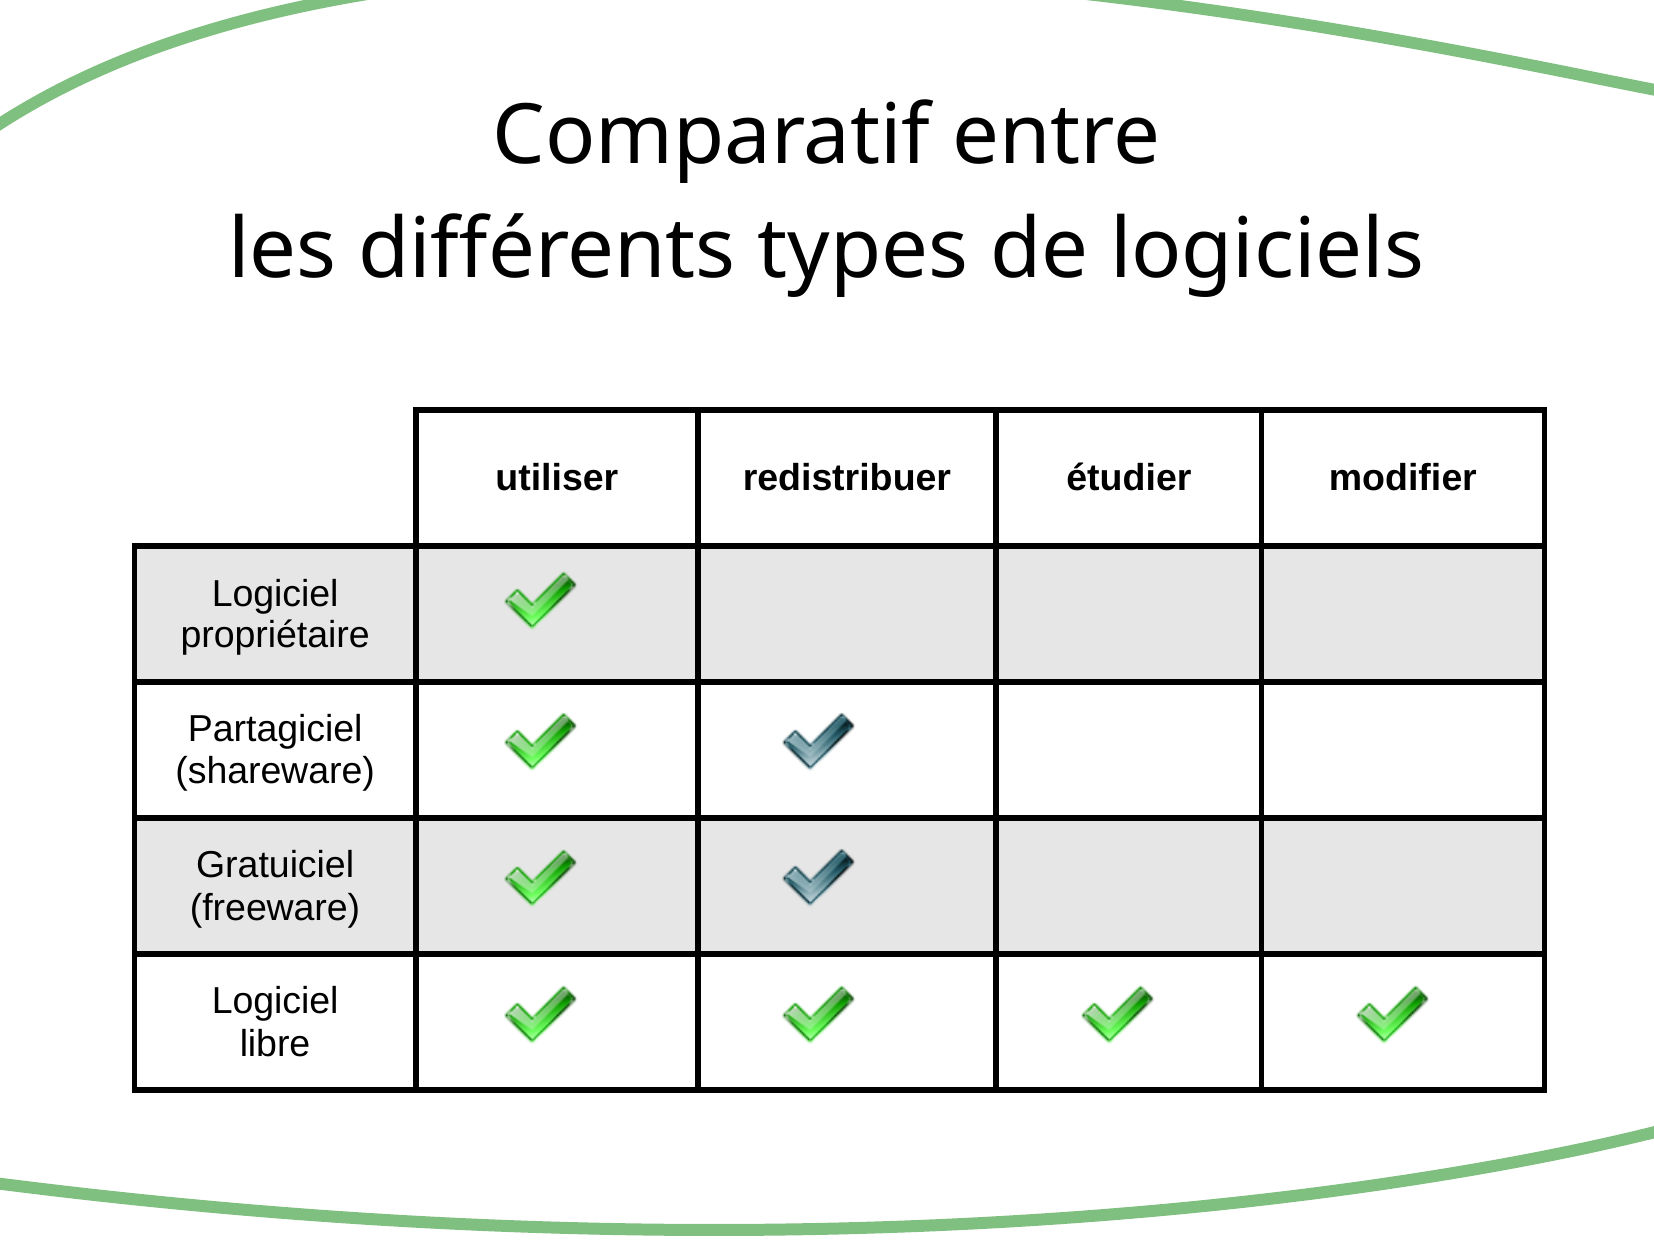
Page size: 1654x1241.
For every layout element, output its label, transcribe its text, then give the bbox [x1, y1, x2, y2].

table_cell [1264, 821, 1542, 951]
table_header utiliser [419, 413, 695, 543]
picture [1355, 977, 1431, 1053]
picture [503, 704, 579, 780]
table_header modifier [1264, 413, 1542, 543]
table_header étudier [999, 413, 1259, 543]
table_cell Gratuiciel (freeware) [137, 821, 413, 951]
table_cell [419, 685, 695, 815]
table_cell [701, 685, 993, 815]
picture [503, 977, 579, 1053]
picture [781, 977, 857, 1053]
table_cell [419, 549, 695, 679]
table_cell [701, 957, 993, 1087]
table_cell [1264, 685, 1542, 815]
table_cell [419, 957, 695, 1087]
table_cell [999, 957, 1259, 1087]
table_cell Logiciel propriétaire [137, 549, 413, 679]
table_cell [1264, 549, 1542, 679]
table_cell [999, 821, 1259, 951]
table_cell [419, 821, 695, 951]
table_header redistribuer [701, 413, 993, 543]
picture [781, 704, 857, 780]
table_header [134, 410, 413, 543]
picture [781, 840, 857, 917]
picture [1080, 977, 1156, 1053]
table_cell [999, 549, 1259, 679]
picture [503, 563, 579, 639]
table_cell [999, 685, 1259, 815]
picture [503, 841, 579, 917]
table_cell Logiciel libre [137, 957, 413, 1087]
table_cell [701, 549, 993, 679]
title Comparatif entre les différents types de logiciels [82, 61, 1571, 315]
table_cell [701, 821, 993, 951]
table_cell Partagiciel (shareware) [137, 685, 413, 815]
table_cell [1264, 957, 1542, 1087]
